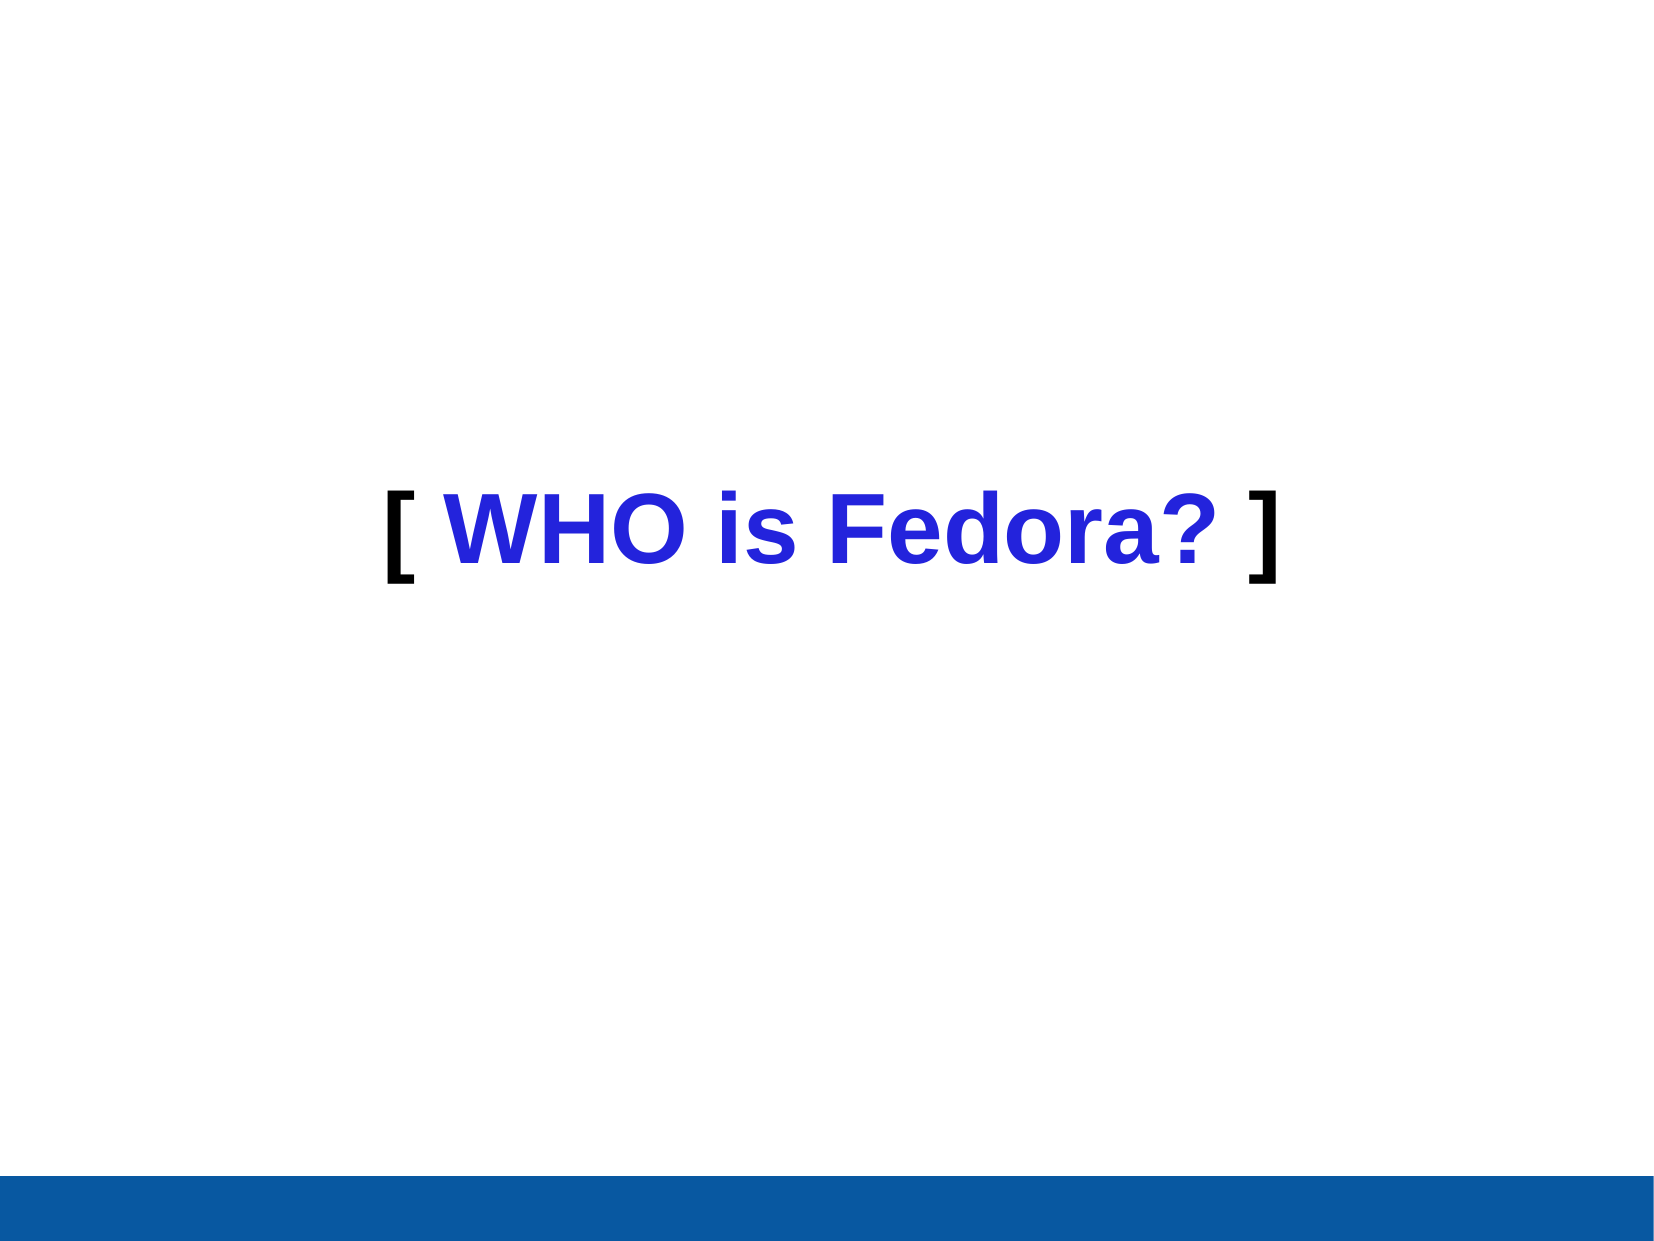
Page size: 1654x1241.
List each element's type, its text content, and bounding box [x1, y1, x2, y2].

list [ WHO is Fedora? ] [382, 402, 1385, 735]
picture [0, 1176, 1654, 1241]
